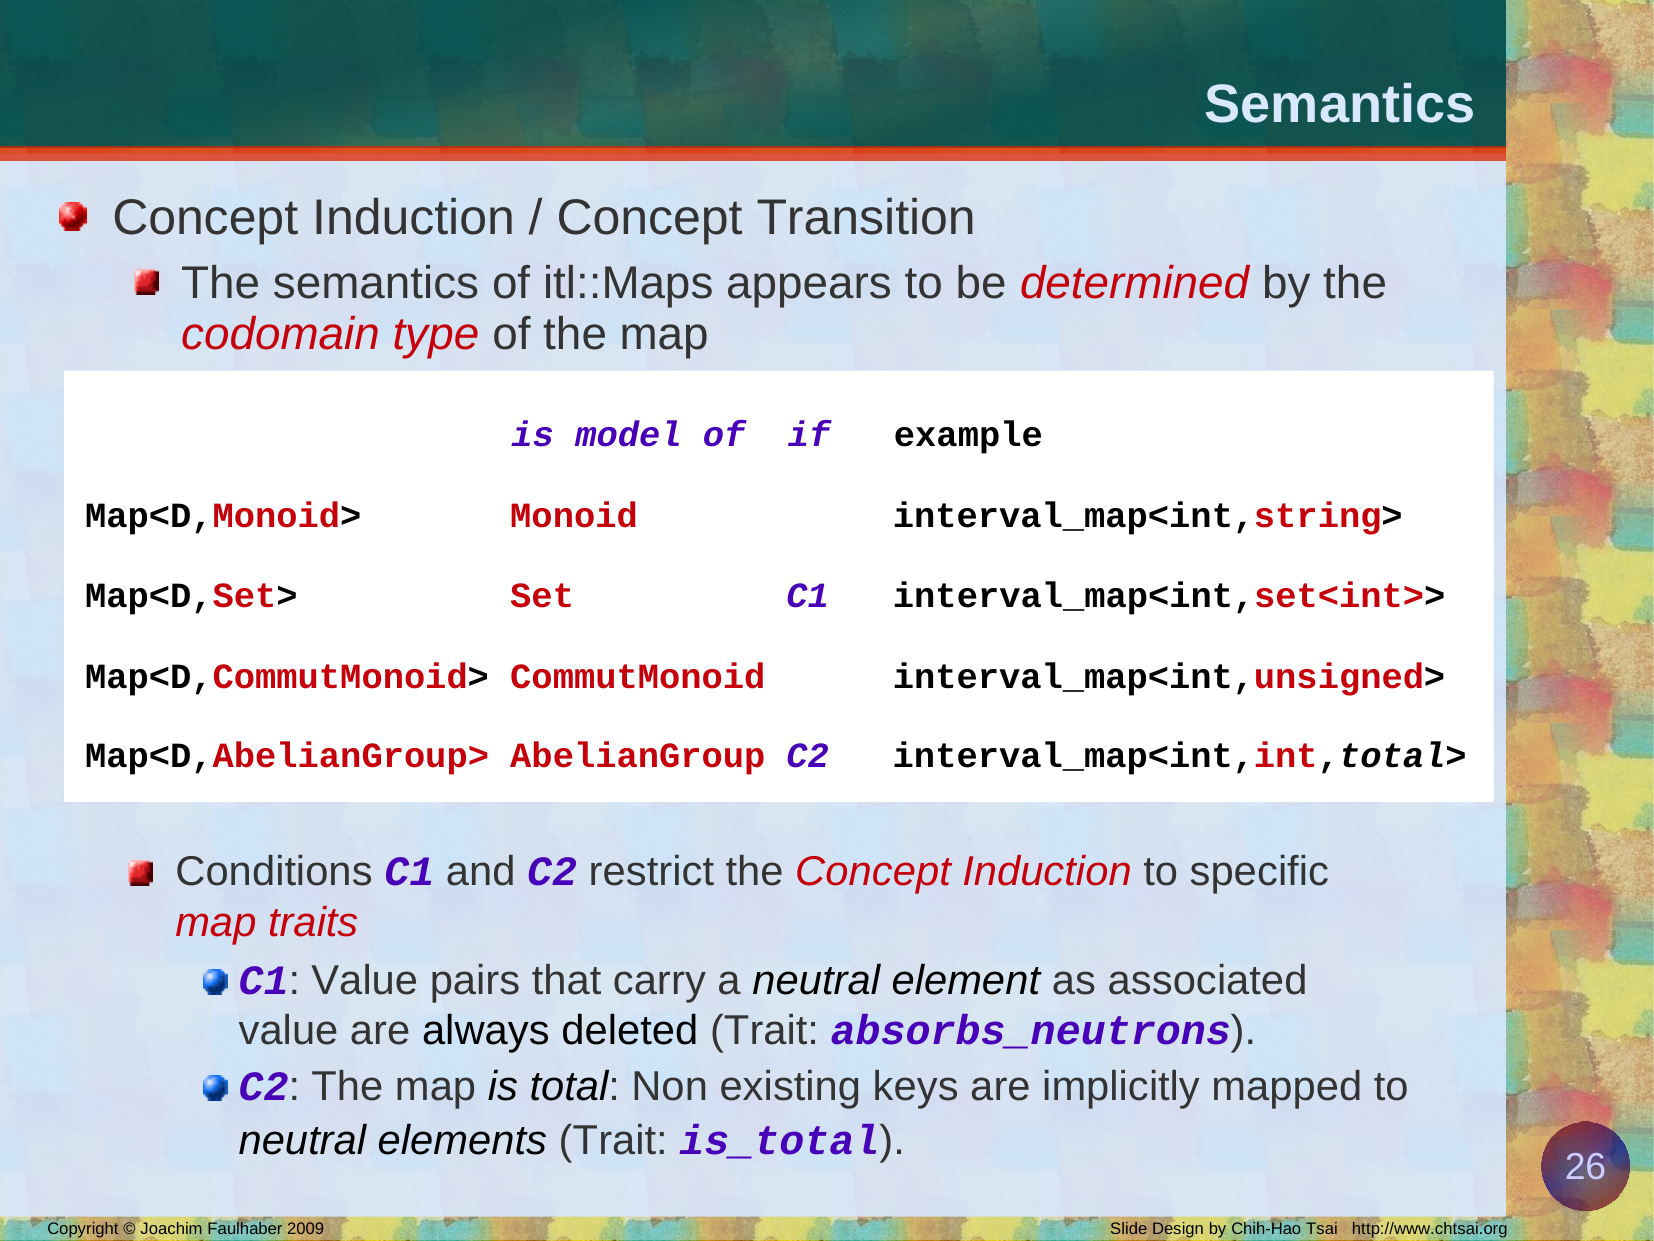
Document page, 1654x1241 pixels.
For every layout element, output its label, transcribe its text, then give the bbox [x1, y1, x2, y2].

list Conditions C1 and C2 restrict the Concept Induction to specific map traits C1: Value pairs that carry a neutral element as associated value are always deleted (Trait: absorbs_neutrons). C2: The map is total: Non existing keys are implicitly mapped to neutral elements (Trait: is_total). [53, 848, 1412, 1166]
list Concept Induction / Concept Transition The semantics of itl::Maps appears to be determined by the codomain type of the map [59, 188, 1418, 359]
text_box is model of if example Map<D,Monoid> Monoid interval_map<int,string> Map<D,Set> Set C1 interval_map<int,set<int>> Map<D,CommutMonoid> CommutMonoid interval_map<int,unsigned> Map<D,AbelianGroup> AbelianGroup C2 interval_map<int,int,total> [64, 370, 1494, 802]
title Semantics [29, 59, 1477, 148]
